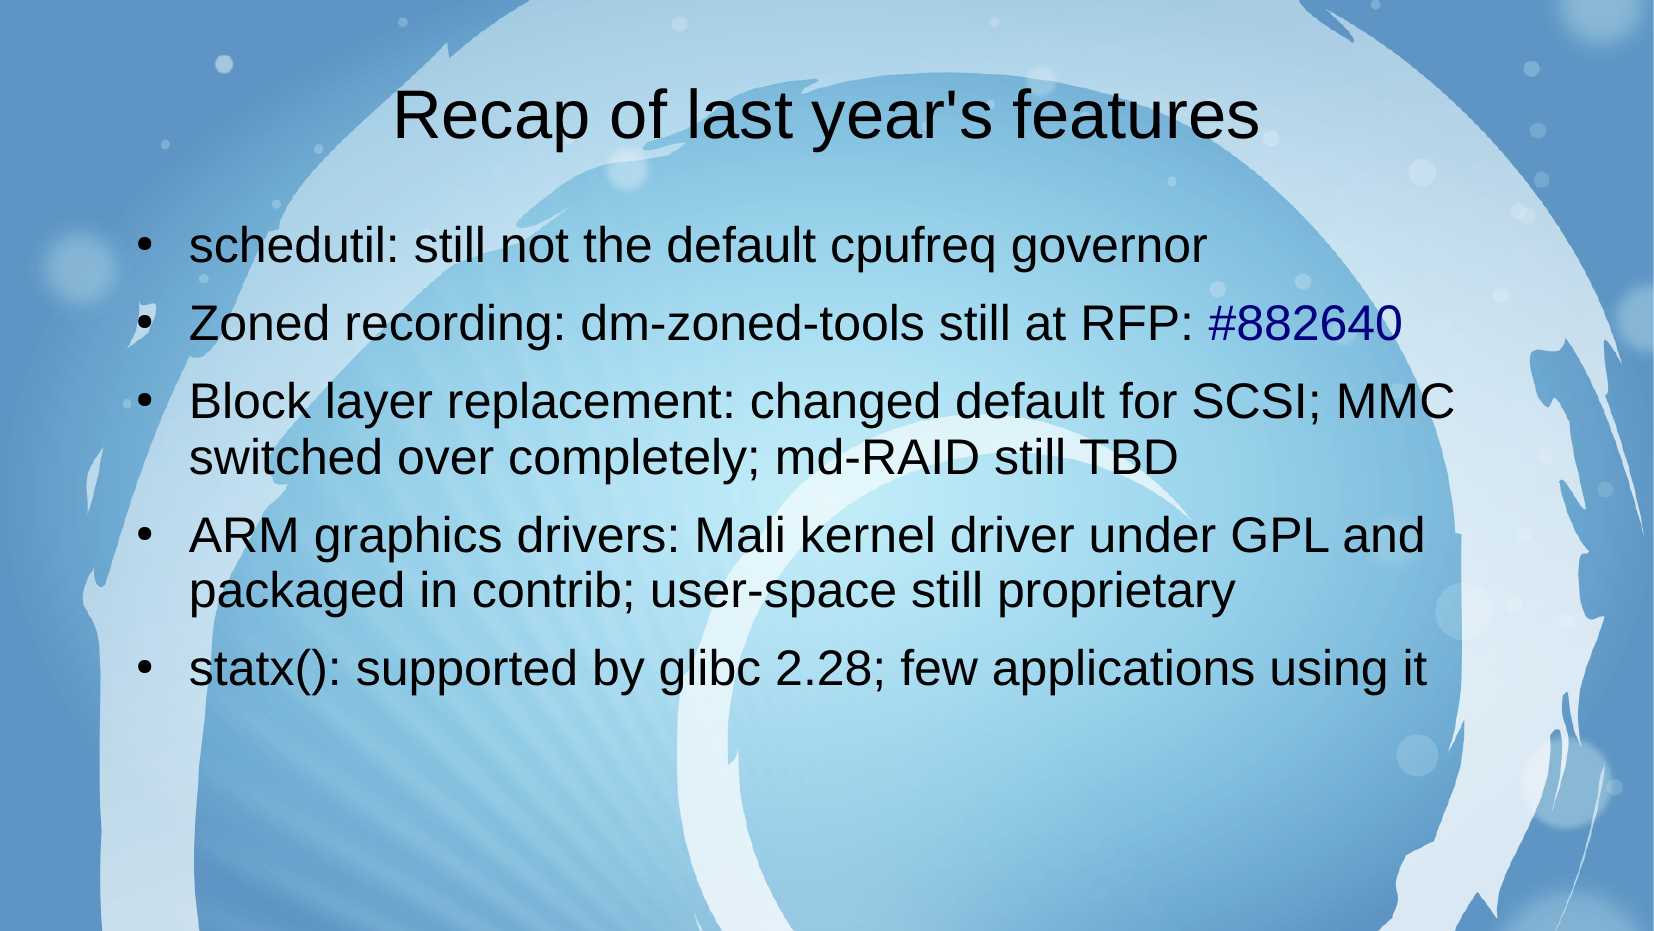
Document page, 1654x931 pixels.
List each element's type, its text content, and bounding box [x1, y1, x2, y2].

list schedutil: still not the default cpufreq governor Zoned recording: dm-zoned-tools still at RFP: #882640 Block layer replacement: changed default for SCSI; MMC switched over completely; md-RAID still TBD ARM graphics drivers: Mali kernel driver under GPL and packaged in contrib; user-space still proprietary statx(): supported by glibc 2.28; few applications using it [118, 217, 1536, 832]
picture [0, 0, 1654, 931]
title Recap of last year's features [118, 37, 1536, 193]
